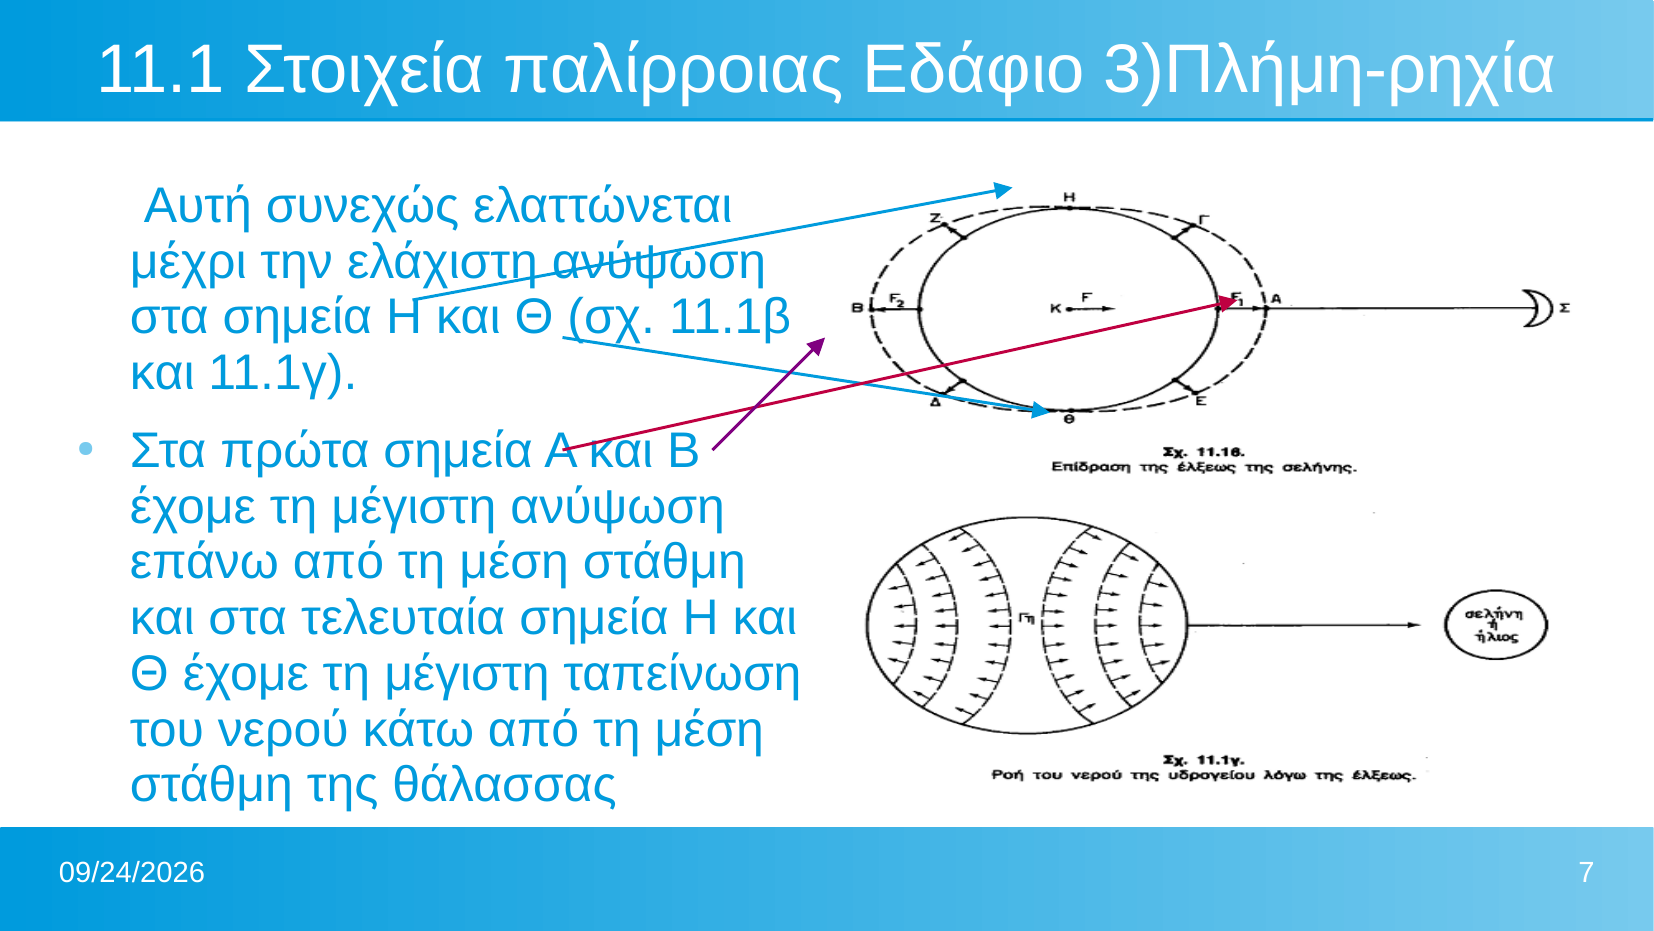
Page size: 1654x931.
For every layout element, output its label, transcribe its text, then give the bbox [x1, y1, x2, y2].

title 11.1 Στοιχεία παλίρροιας Εδάφιο 3)Πλήμη-ρηχία [59, 29, 1595, 108]
picture [825, 177, 1613, 788]
list Αυτή συνεχώς ελαττώνεται μέχρι την ελάχιστη ανύψωση στα σημεία Η και Θ (σχ. 11.1β και 11.1γ). Στα πρώτα σημεία Α και Β έχομε τη μέγιστη ανύψωση επάνω από τη μέση στάθμη και στα τελευταία σημεία Η και Θ έχομε τη μέγιστη ταπείνωση του νερού κάτω από τη μέση στάθμη της θάλασσας [59, 177, 809, 768]
picture [825, 380, 848, 389]
